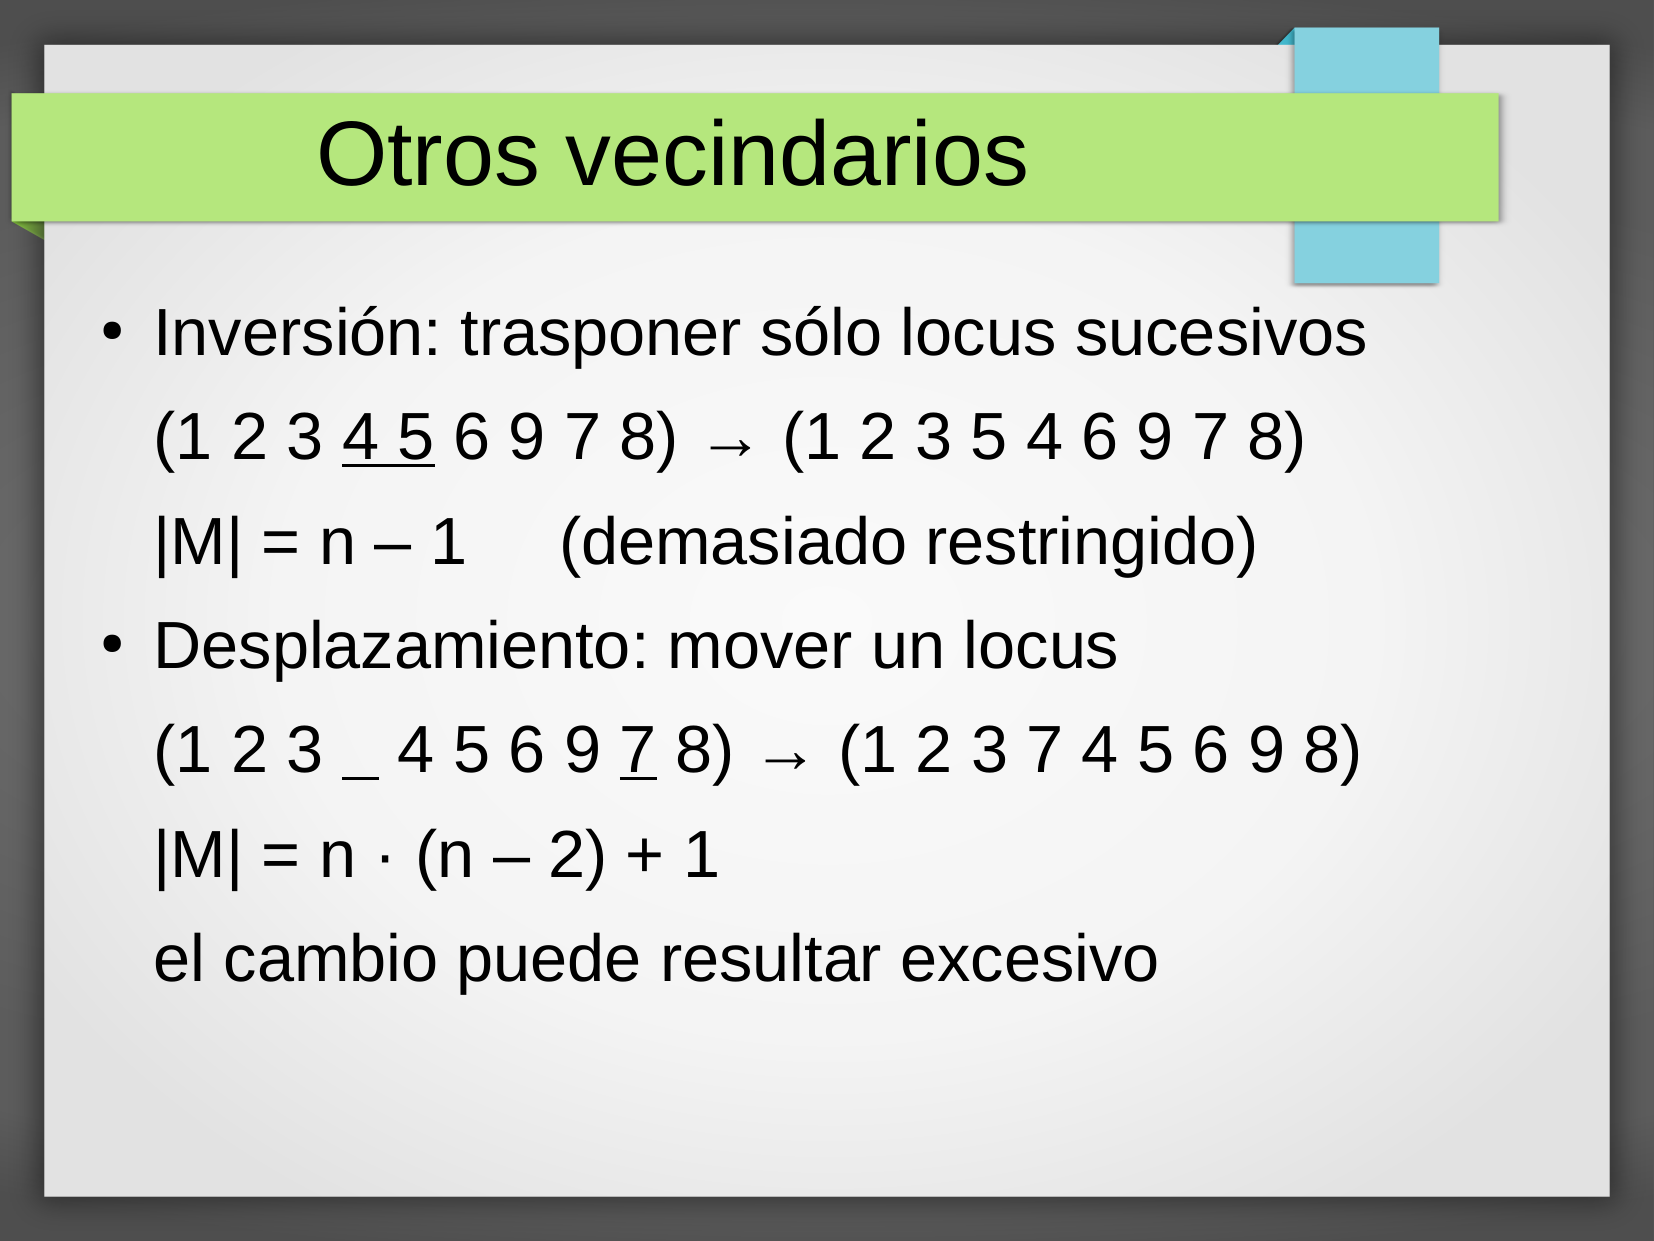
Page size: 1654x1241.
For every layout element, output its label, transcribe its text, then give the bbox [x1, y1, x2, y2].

picture [0, 0, 1654, 1241]
list Inversión: trasponer sólo locus sucesivos (1 2 3 4 5 6 9 7 8) → (1 2 3 5 4 6 9 7 8) |M| = n – 1 (demasiado restringido) Desplazamiento: mover un locus (1 2 3 4 5 6 9 7 8) → (1 2 3 7 4 5 6 9 8) |M| = n · (n – 2) + 1 el cambio puede resultar excesivo [82, 295, 1571, 1015]
title Otros vecindarios [82, 94, 1264, 213]
